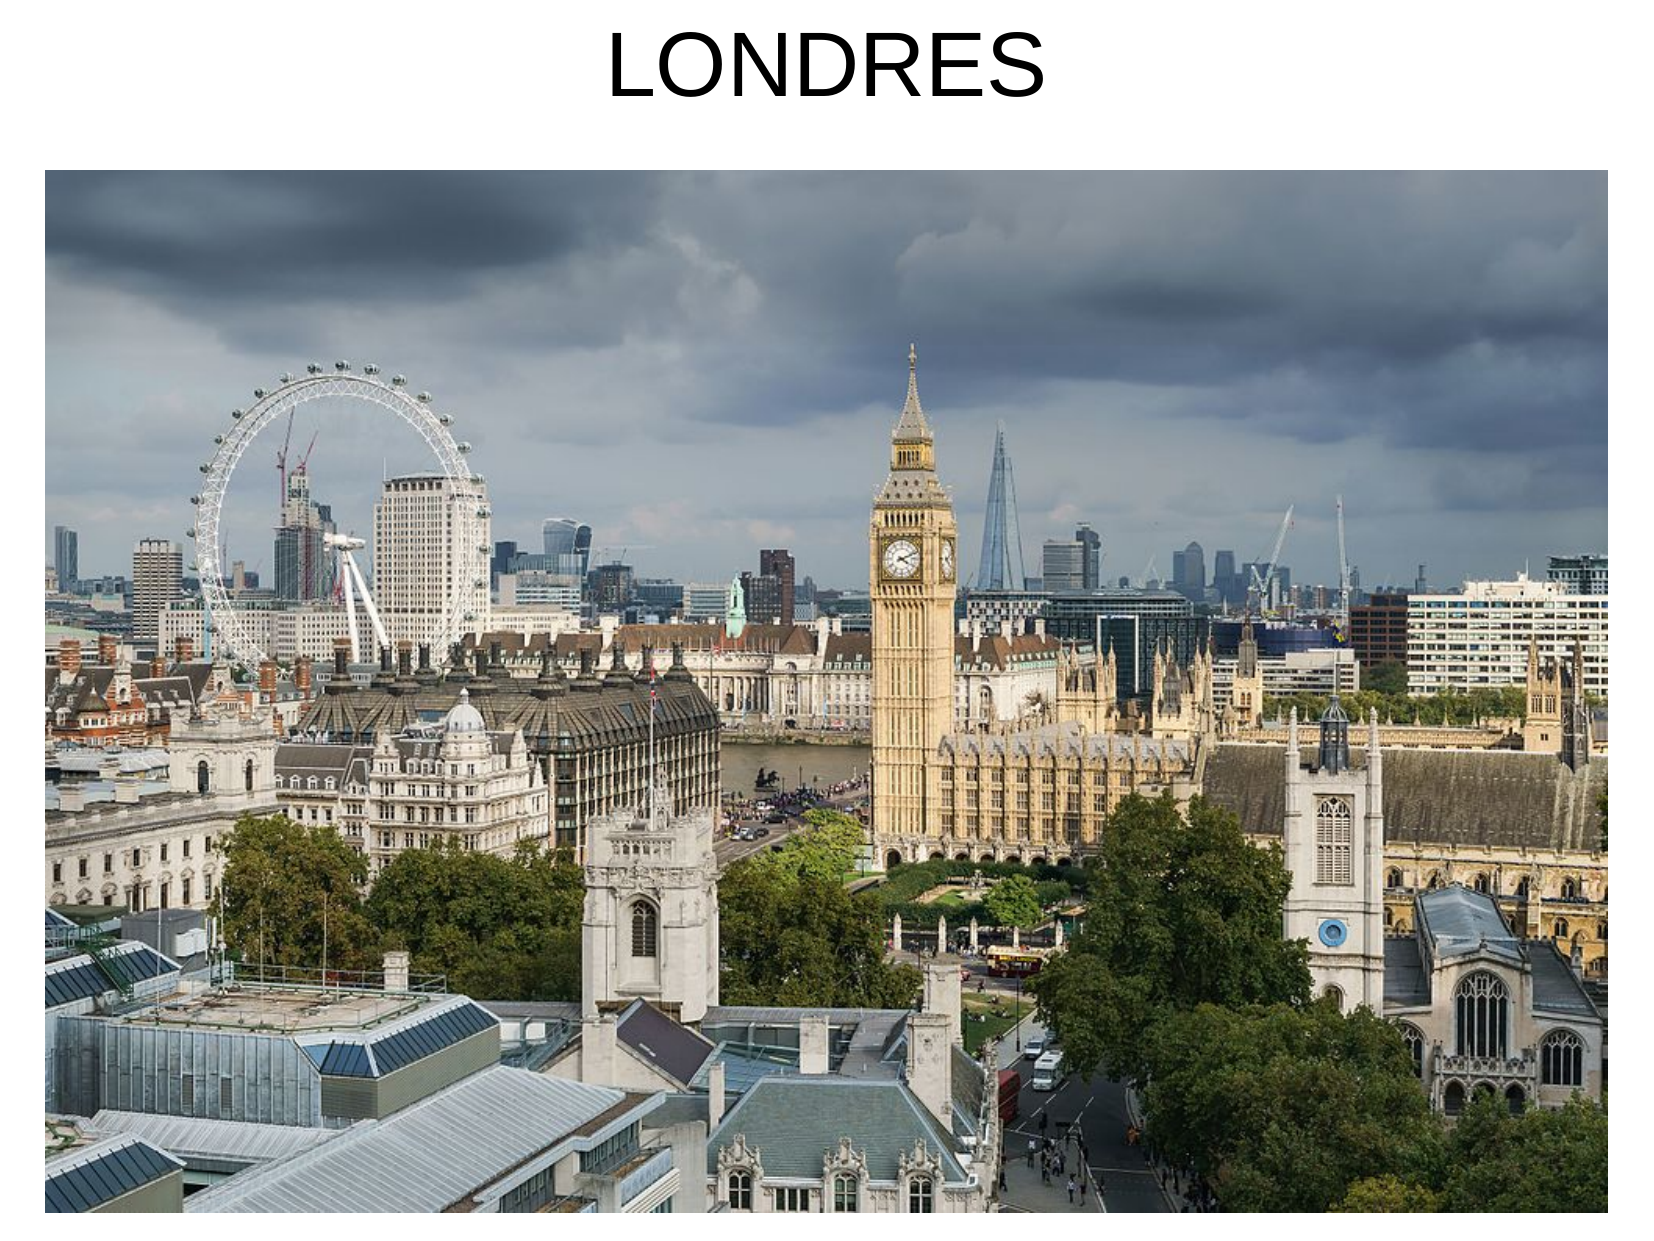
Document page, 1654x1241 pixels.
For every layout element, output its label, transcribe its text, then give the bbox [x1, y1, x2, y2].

picture [45, 170, 1608, 1213]
text_box LONDRES [82, 0, 1571, 163]
